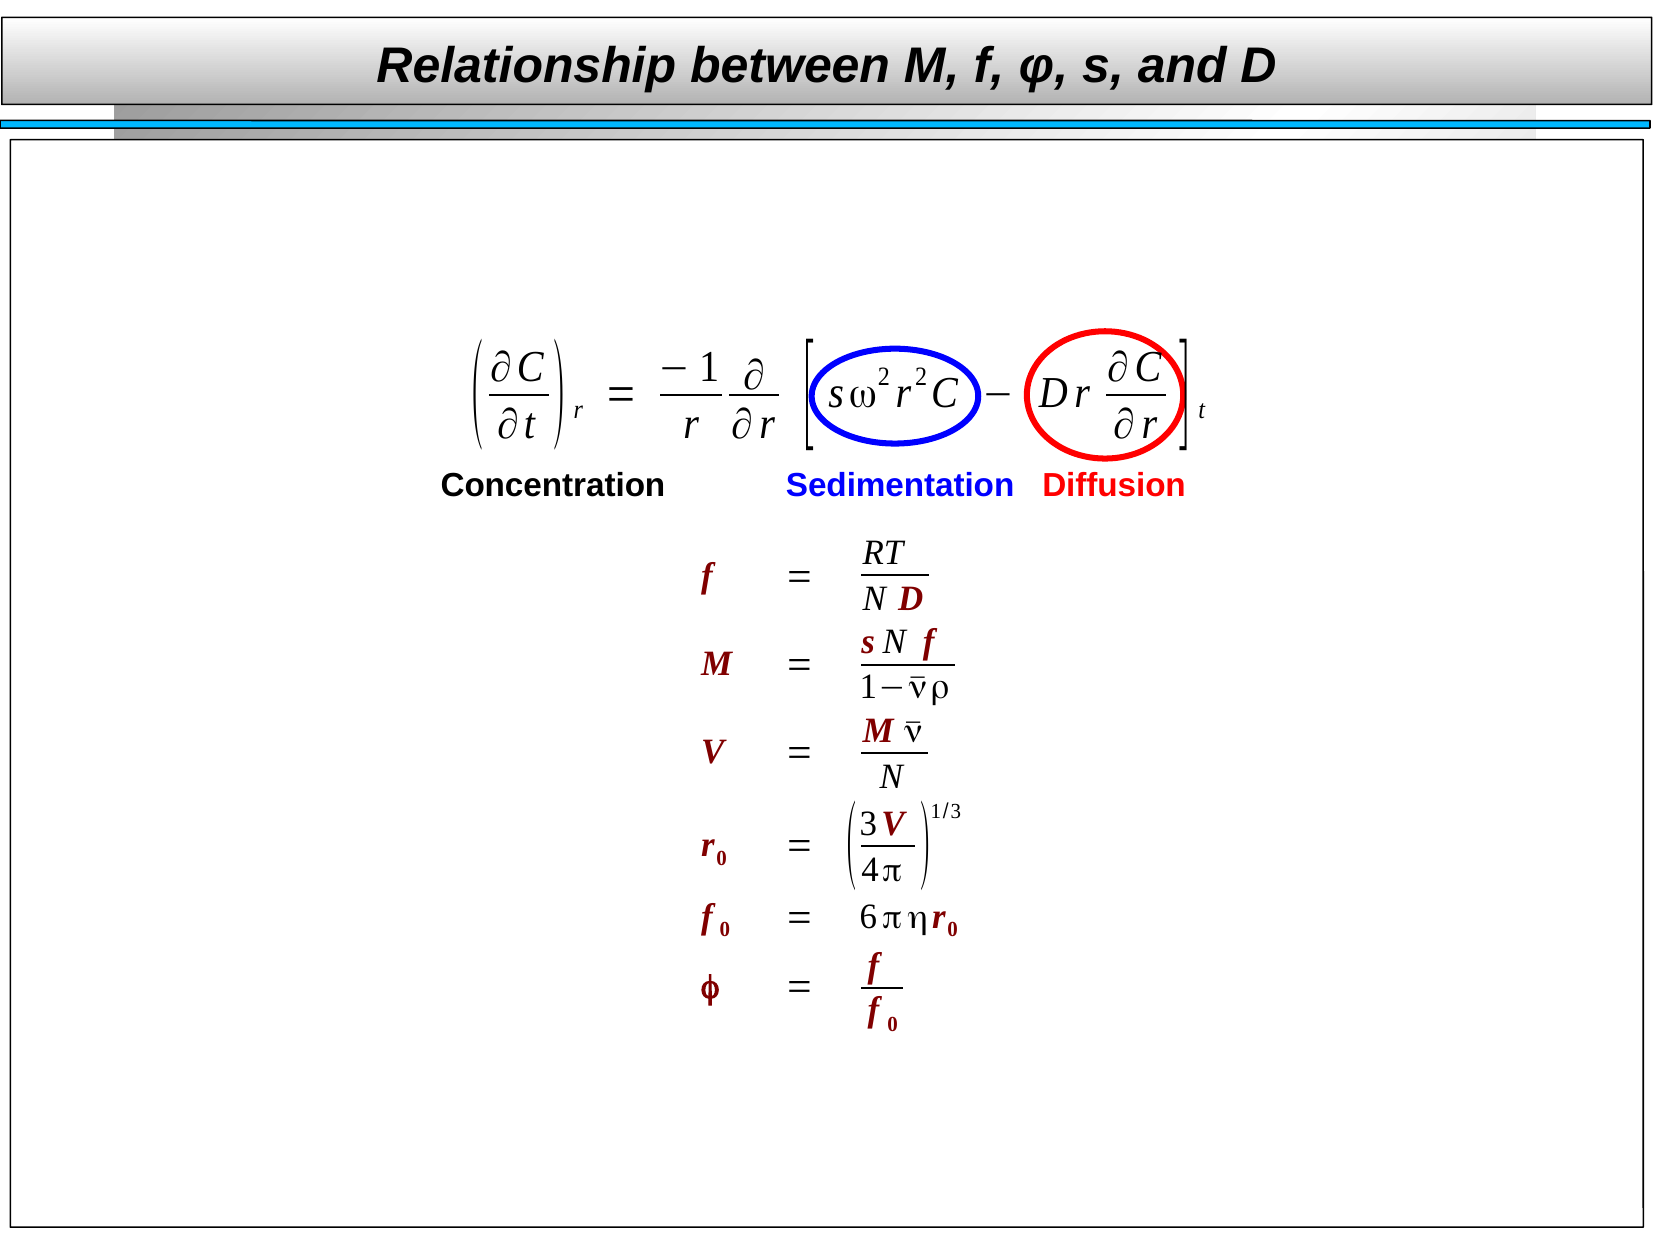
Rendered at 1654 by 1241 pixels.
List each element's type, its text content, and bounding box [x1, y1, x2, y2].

text_box [0, 120, 1651, 129]
text_box Relationship between M, f, φ, s, and D [1, 17, 1652, 105]
chart [687, 524, 967, 1035]
text_box [10, 139, 1644, 1228]
text_box Concentration Sedimentation Diffusion [440, 466, 1187, 504]
chart [463, 337, 1214, 453]
